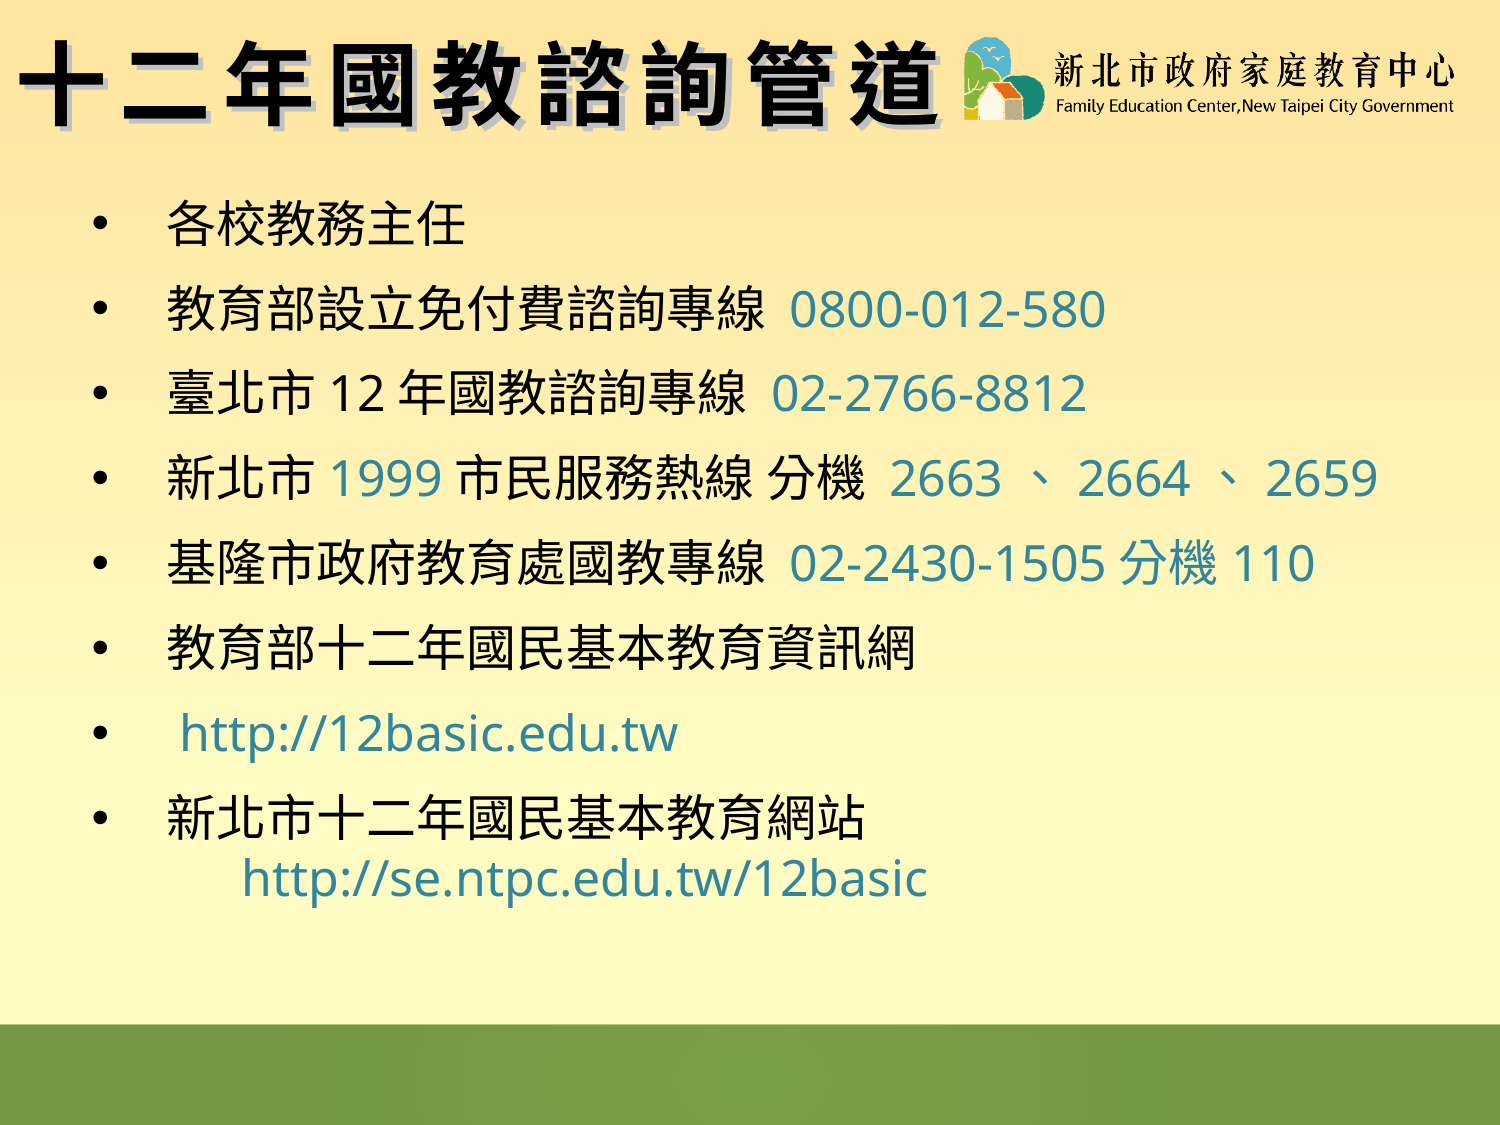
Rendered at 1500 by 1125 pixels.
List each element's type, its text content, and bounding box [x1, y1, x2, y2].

text_box 十二年國教諮詢管道 [0, 19, 969, 146]
text_box 各校教務主任 教育部設立免付費諮詢專線 0800-012-580 臺北市12年國教諮詢專線 02-2766-8812 新北市1999市民服務熱線 分機 2663、2664、2659 基隆市政府教育處國教專線 02-2430-1505分機110 教育部十二年國民基本教育資訊網 http://12basic.edu.tw 新北市十二年國民基本教育網站 http://se.ntpc.edu.tw/12basic [76, 184, 1436, 993]
